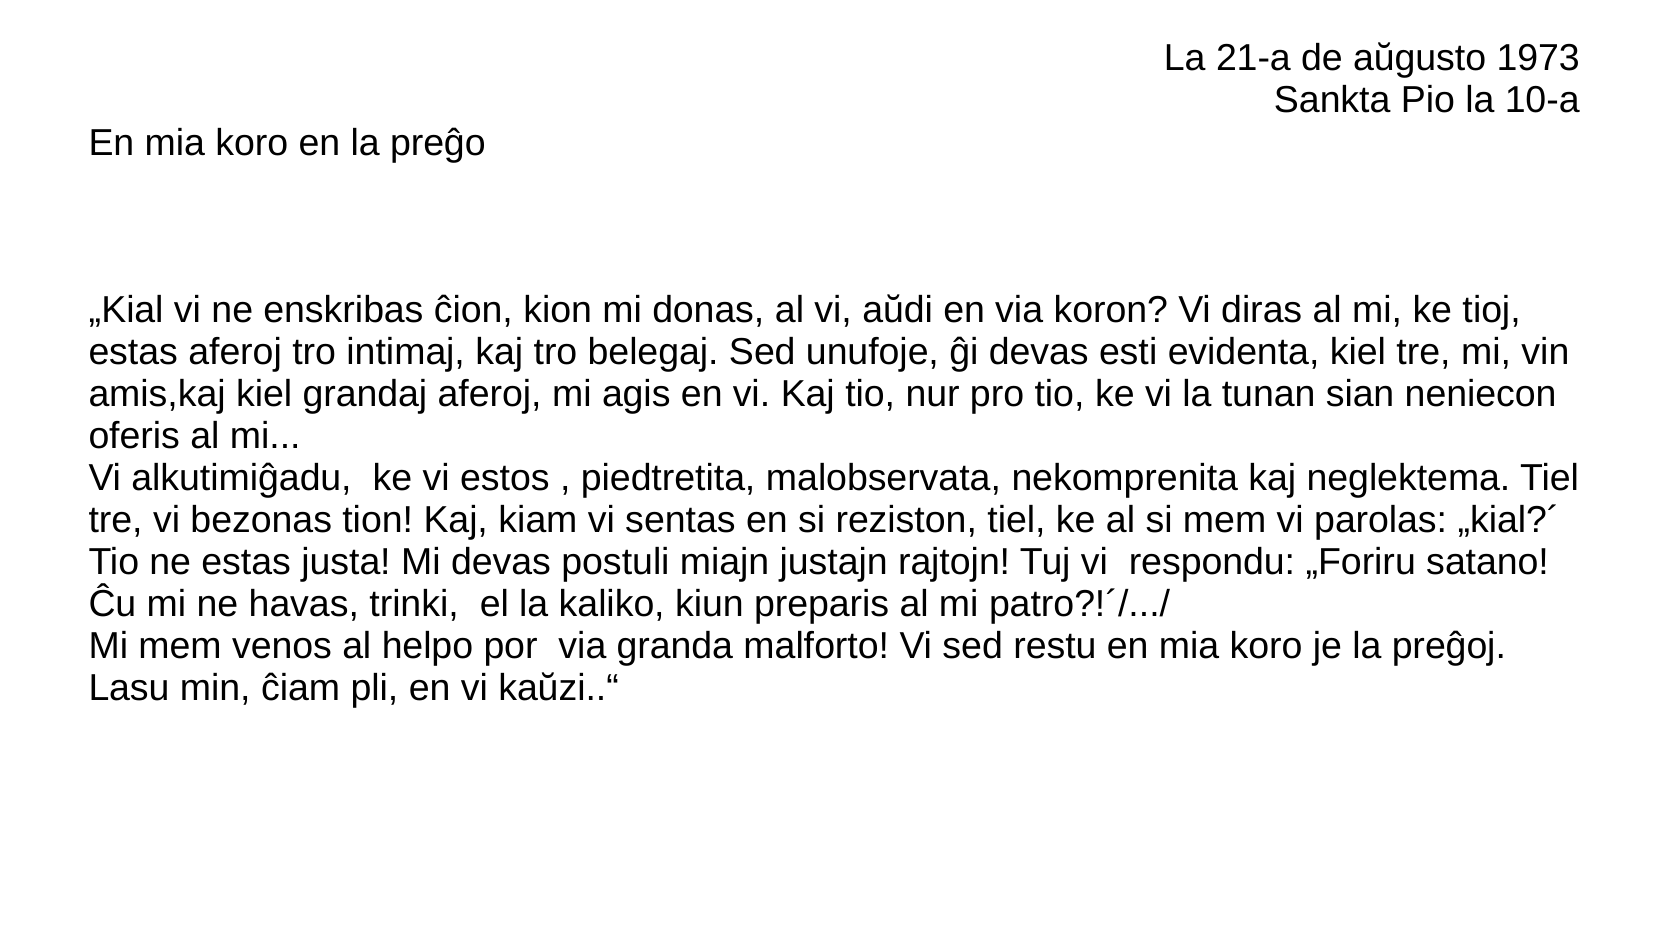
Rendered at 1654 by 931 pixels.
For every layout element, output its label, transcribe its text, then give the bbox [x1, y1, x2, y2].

text_box La 21-a de aŭgusto 1973 Sankta Pio la 10-a En mia koro en la preĝo „Kial vi ne enskribas ĉion, kion mi donas, al vi, aŭdi en via koron? Vi diras al mi, ke tioj, estas aferoj tro intimaj, kaj tro belegaj. Sed unufoje, ĝi devas esti evidenta, kiel tre, mi, vin amis,kaj kiel grandaj aferoj, mi agis en vi. Kaj tio, nur pro tio, ke vi la tunan sian neniecon oferis al mi... Vi alkutimiĝadu, ke vi estos , piedtretita, malobservata, nekomprenita kaj neglektema. Tiel tre, vi bezonas tion! Kaj, kiam vi sentas en si reziston, tiel, ke al si mem vi parolas: „kial?´ Tio ne estas justa! Mi devas postuli miajn justajn rajtojn! Tuj vi respondu: „Foriru satano! Ĉu mi ne havas, trinki, el la kaliko, kiun preparis al mi patro?!´/.../ Mi mem venos al helpo por via granda malforto! Vi sed restu en mia koro je la preĝoj. Lasu min, ĉiam pli, en vi kaŭzi..“ [59, 29, 1595, 886]
